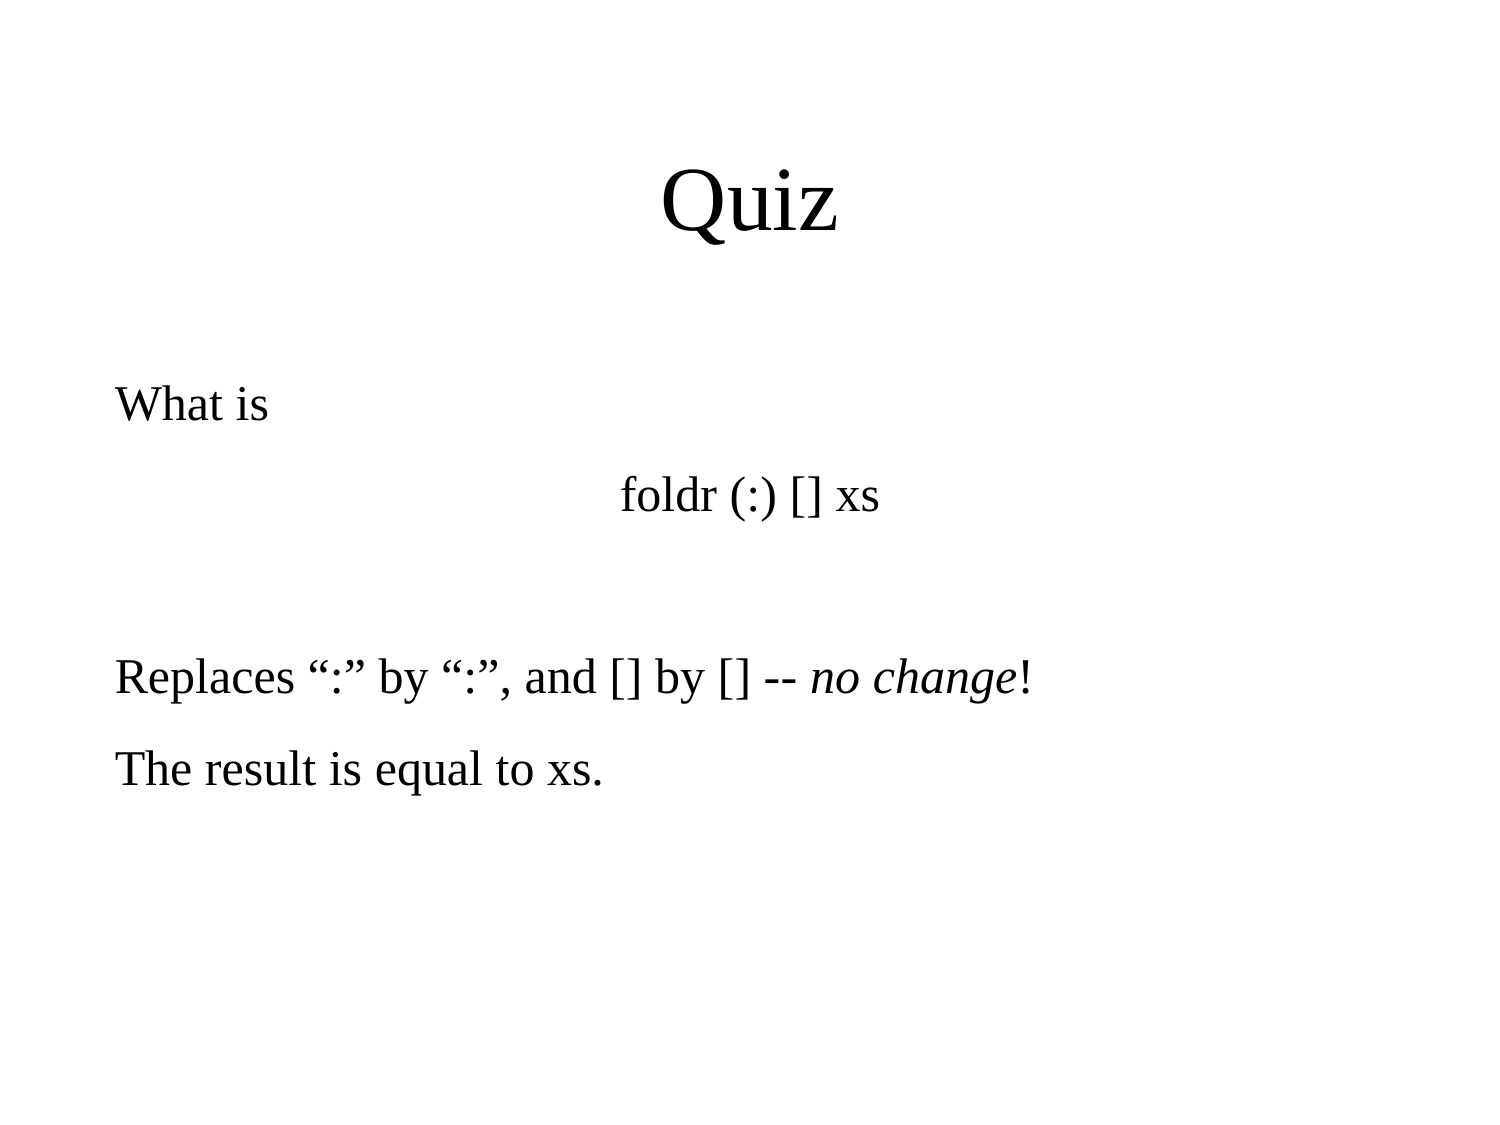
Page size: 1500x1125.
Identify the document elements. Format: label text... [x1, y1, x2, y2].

title Quiz [112, 99, 1388, 288]
text_box What is foldr (:) [] xs Replaces “:” by “:”, and [] by [] -- no change! The result is equal to xs. [99, 362, 1401, 803]
